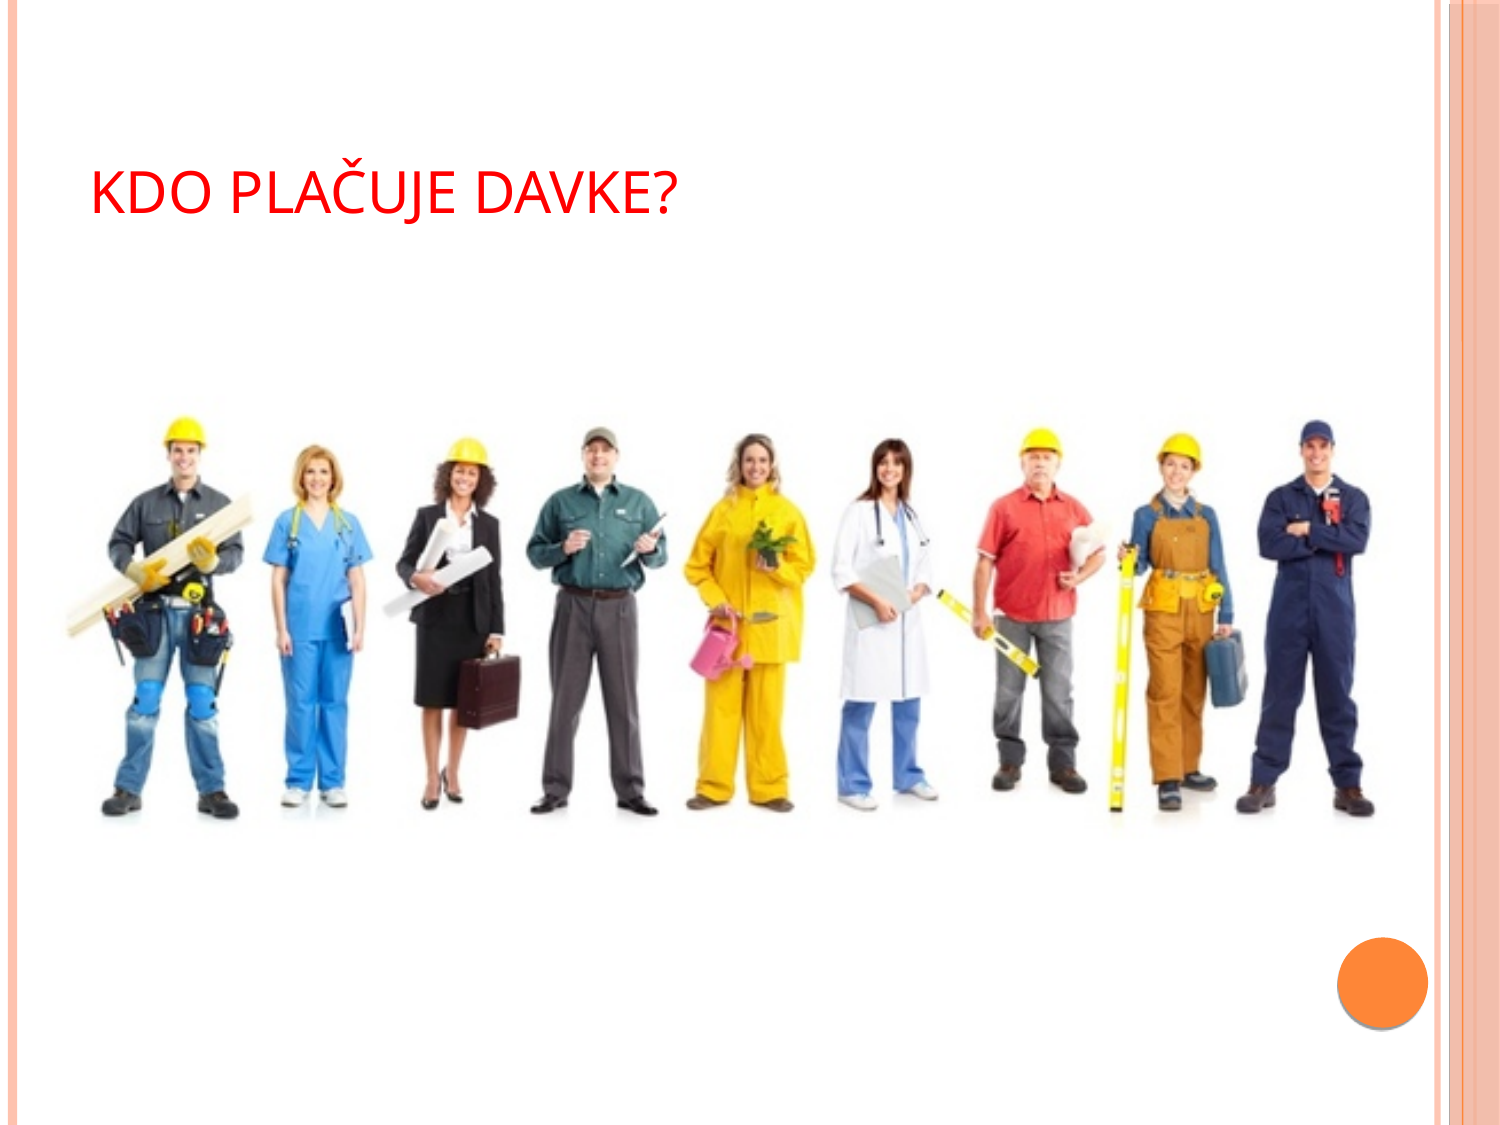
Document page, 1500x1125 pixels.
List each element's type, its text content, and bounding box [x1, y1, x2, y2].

title KDO PLAČUJE DAVKE? [75, 45, 1300, 233]
picture [41, 361, 1416, 885]
